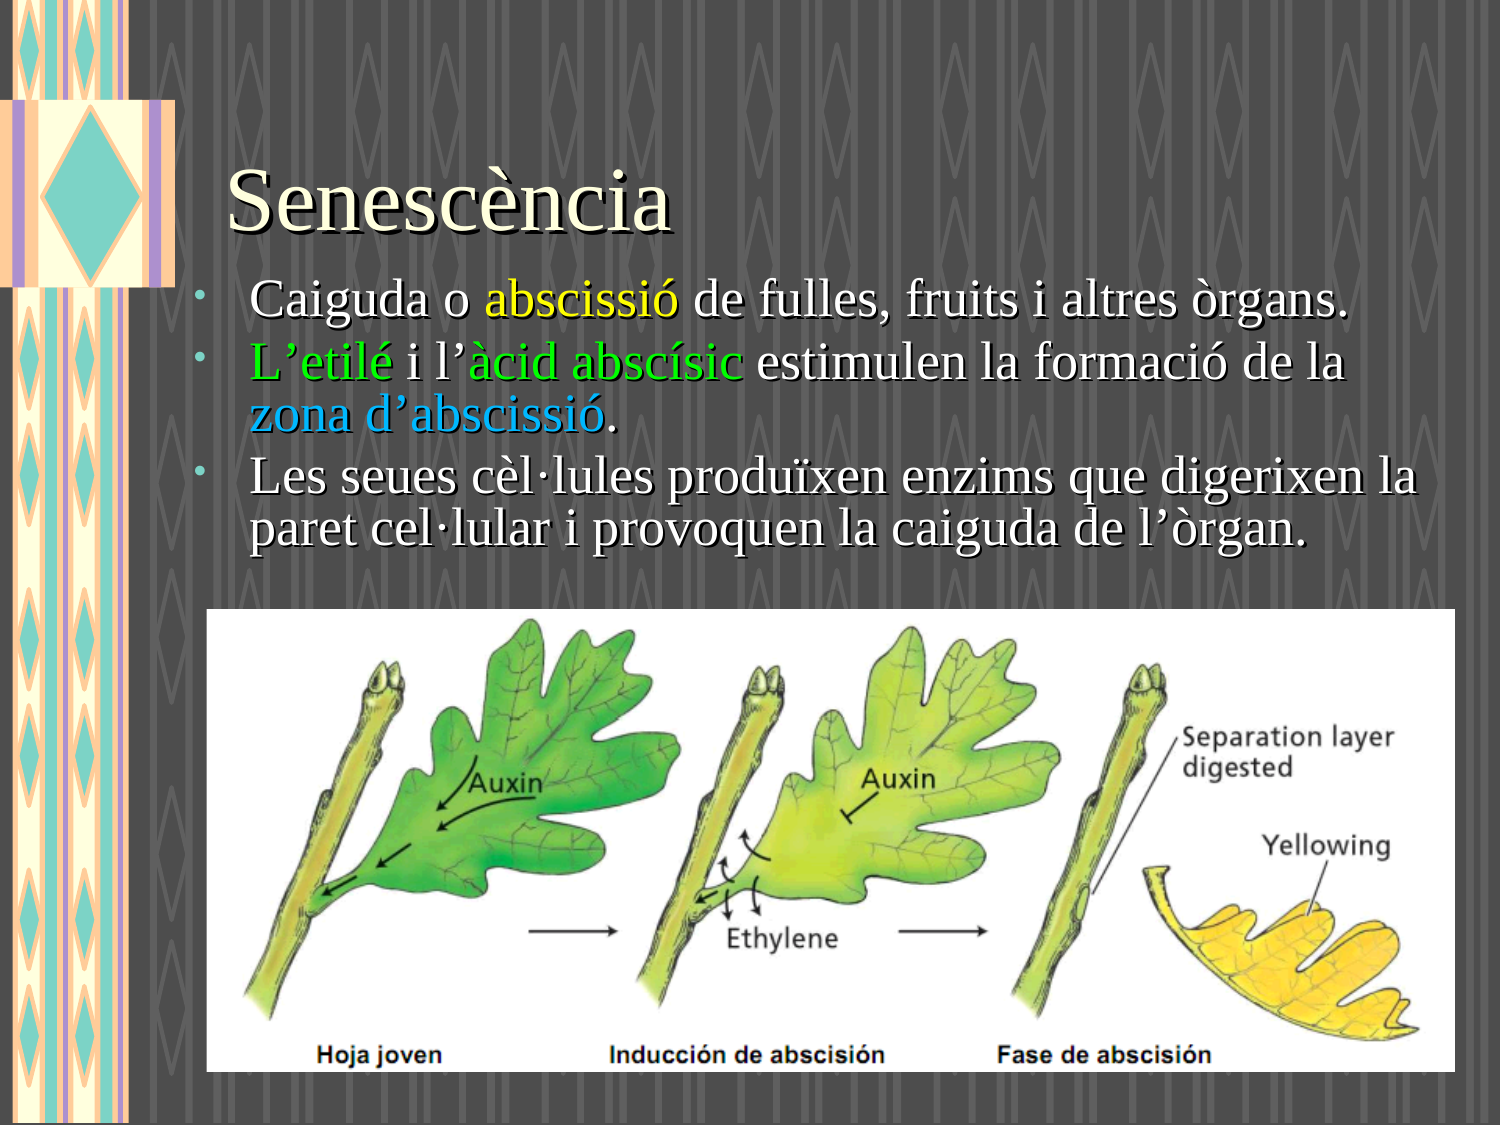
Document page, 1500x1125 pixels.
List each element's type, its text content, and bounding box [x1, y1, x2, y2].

list Caiguda o abscissió de fulles, fruits i altres òrgans. L’etilé i l’àcid abscísic estimulen la formació de la zona d’abscissió. Les seues cèl·lules produïxen enzims que digerixen la paret cel·lular i provoquen la caiguda de l’òrgan. [177, 267, 1453, 564]
picture [206, 609, 1455, 1072]
title Senescència [209, 99, 1485, 288]
